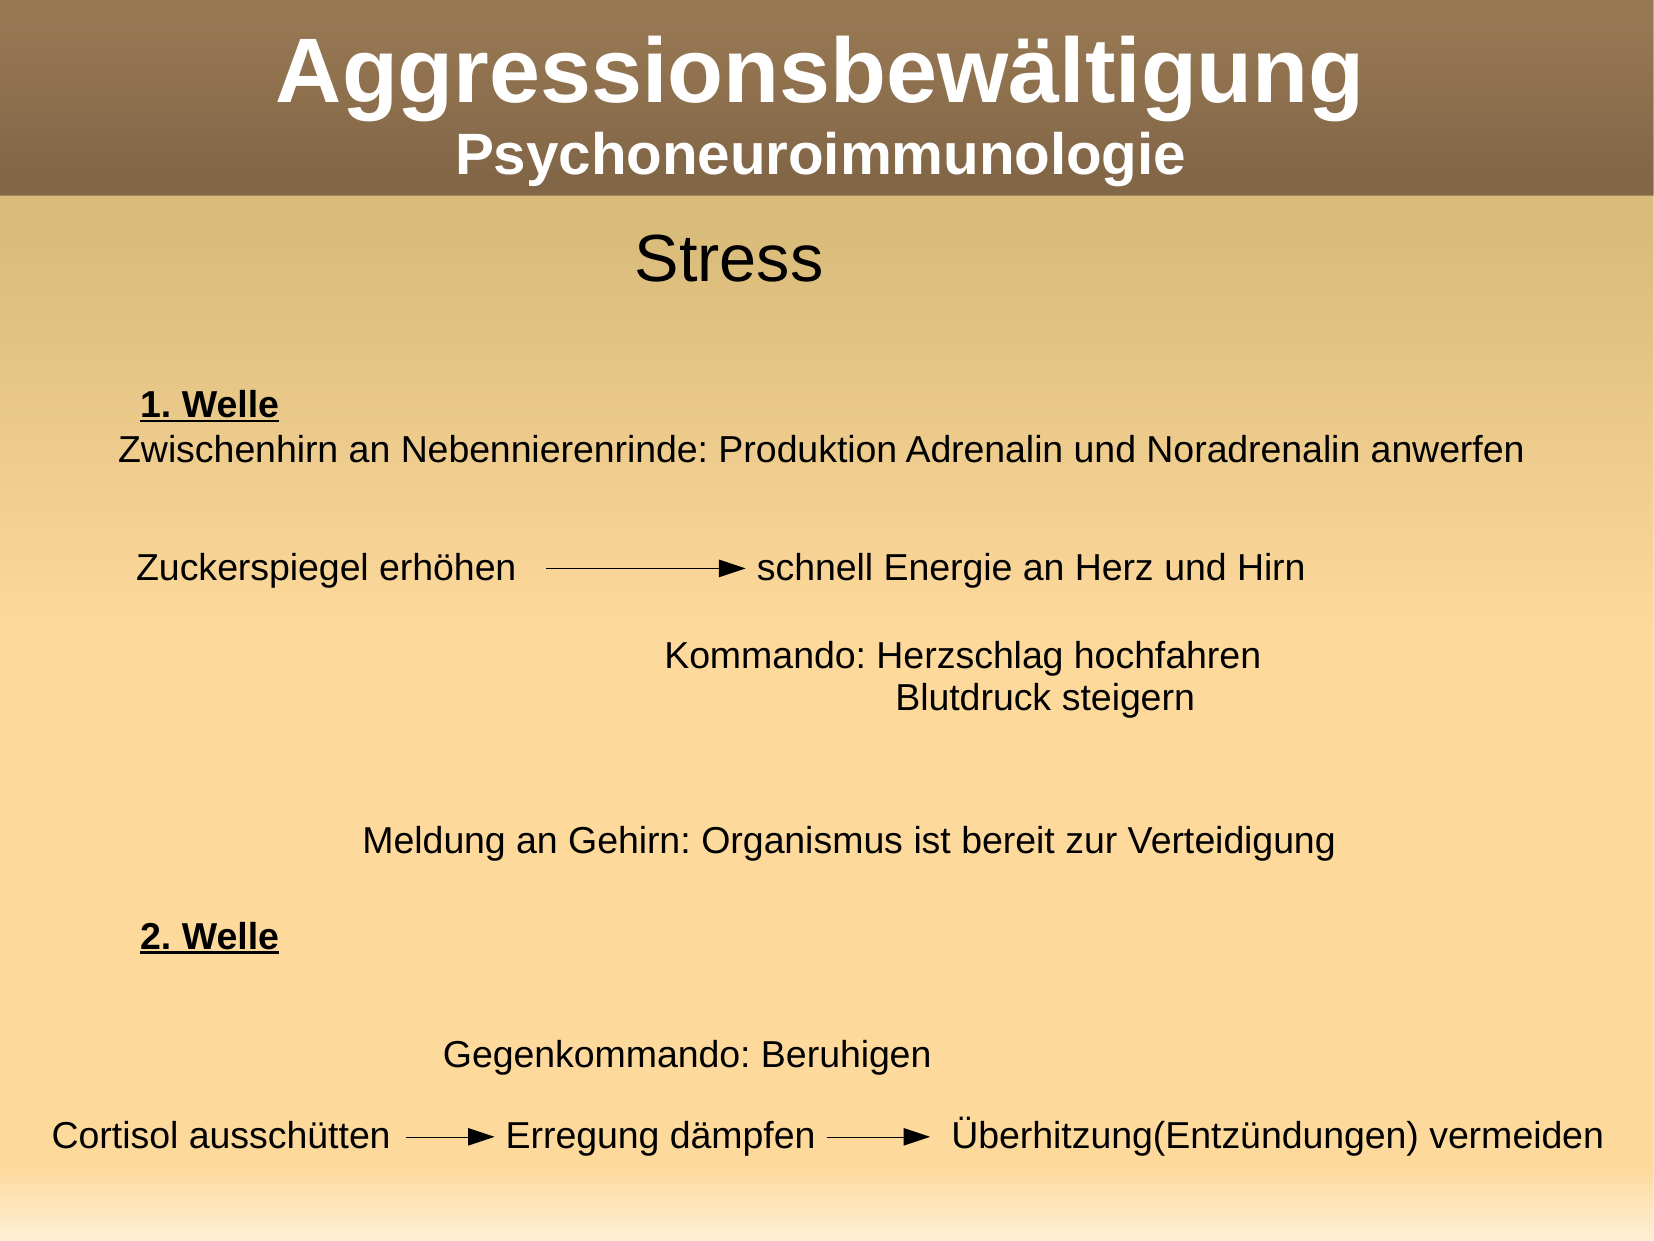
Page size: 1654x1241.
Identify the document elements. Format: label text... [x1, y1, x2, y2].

text_box Zwischenhirn an Nebennierenrinde: Produktion Adrenalin und Noradrenalin anwerfen [103, 420, 1632, 478]
text_box Zuckerspiegel erhöhen schnell Energie an Herz und Hirn [110, 538, 1322, 596]
text_box Cortisol ausschütten Erregung dämpfen Überhitzung(Entzündungen) vermeiden [36, 1107, 1654, 1165]
picture [0, 0, 1654, 1241]
text_box Meldung an Gehirn: Organismus ist bereit zur Verteidigung [347, 812, 1418, 869]
text_box Kommando: Herzschlag hochfahren Blutdruck steigern [649, 627, 1277, 727]
list Stress [82, 221, 1571, 1107]
text_box Gegenkommando: Beruhigen [428, 1026, 947, 1083]
title Aggressionsbewältigung Psychoneuroimmunologie [76, 0, 1565, 208]
text_box 2. Welle [125, 907, 295, 975]
text_box 1. Welle [125, 376, 295, 434]
